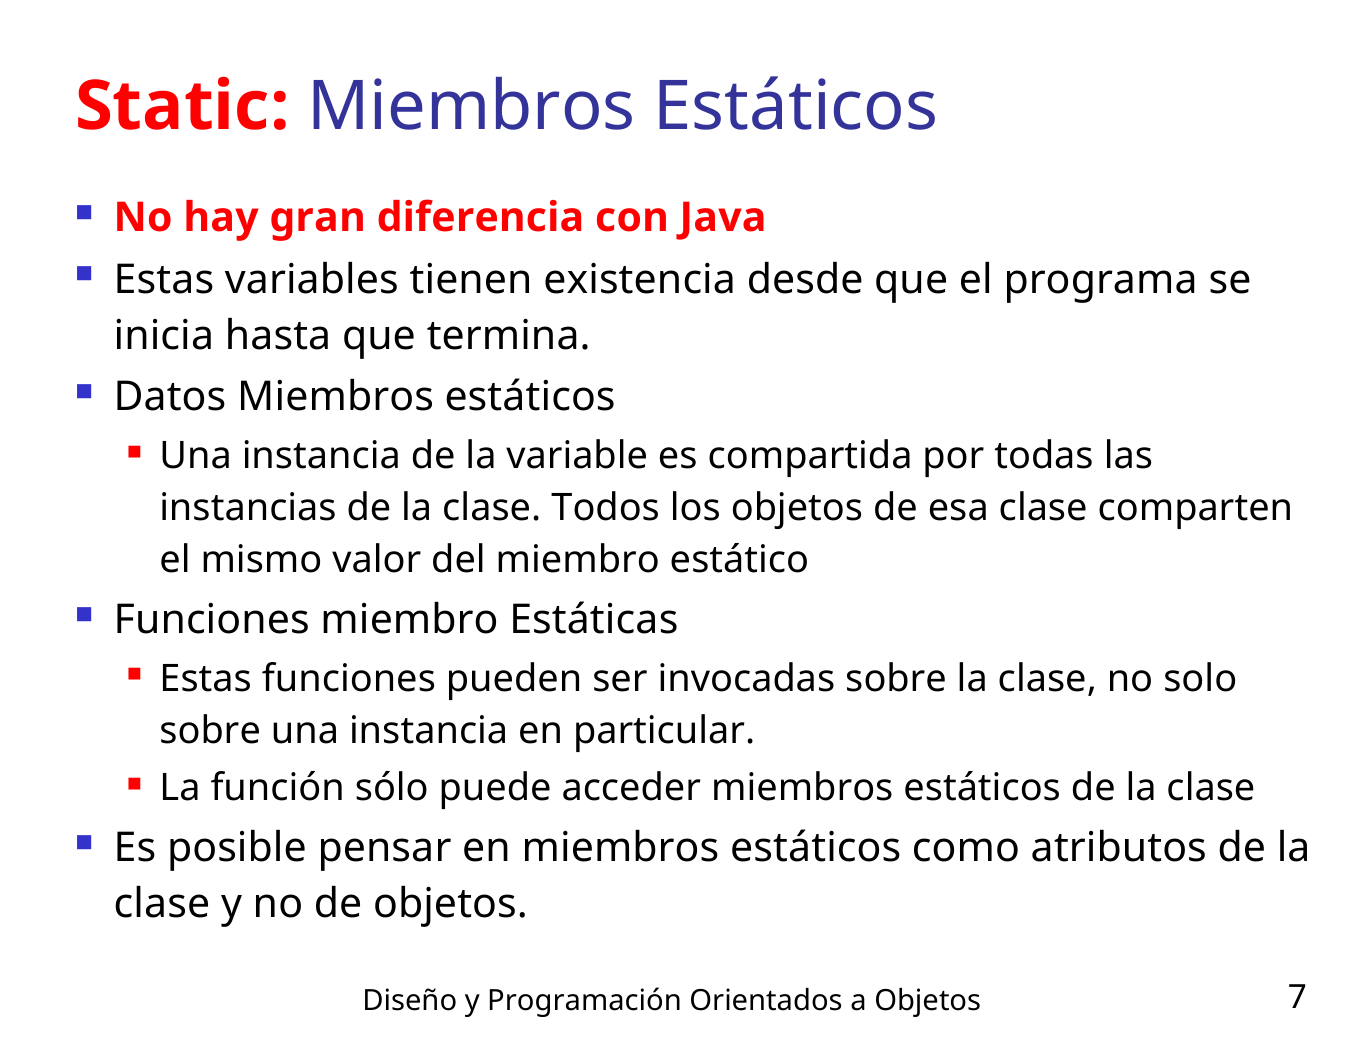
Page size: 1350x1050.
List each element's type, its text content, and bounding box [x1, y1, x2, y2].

list No hay gran diferencia con Java Estas variables tienen existencia desde que el programa se inicia hasta que termina. Datos Miembros estáticos Una instancia de la variable es compartida por todas las instancias de la clase. Todos los objetos de esa clase comparten el mismo valor del miembro estático Funciones miembro Estáticas Estas funciones pueden ser invocadas sobre la clase, no solo sobre una instancia en particular. La función sólo puede acceder miembros estáticos de la clase Es posible pensar en miembros estáticos como atributos de la clase y no de objetos. [75, 187, 1316, 938]
title Static: Miembros Estáticos [75, 23, 1319, 175]
